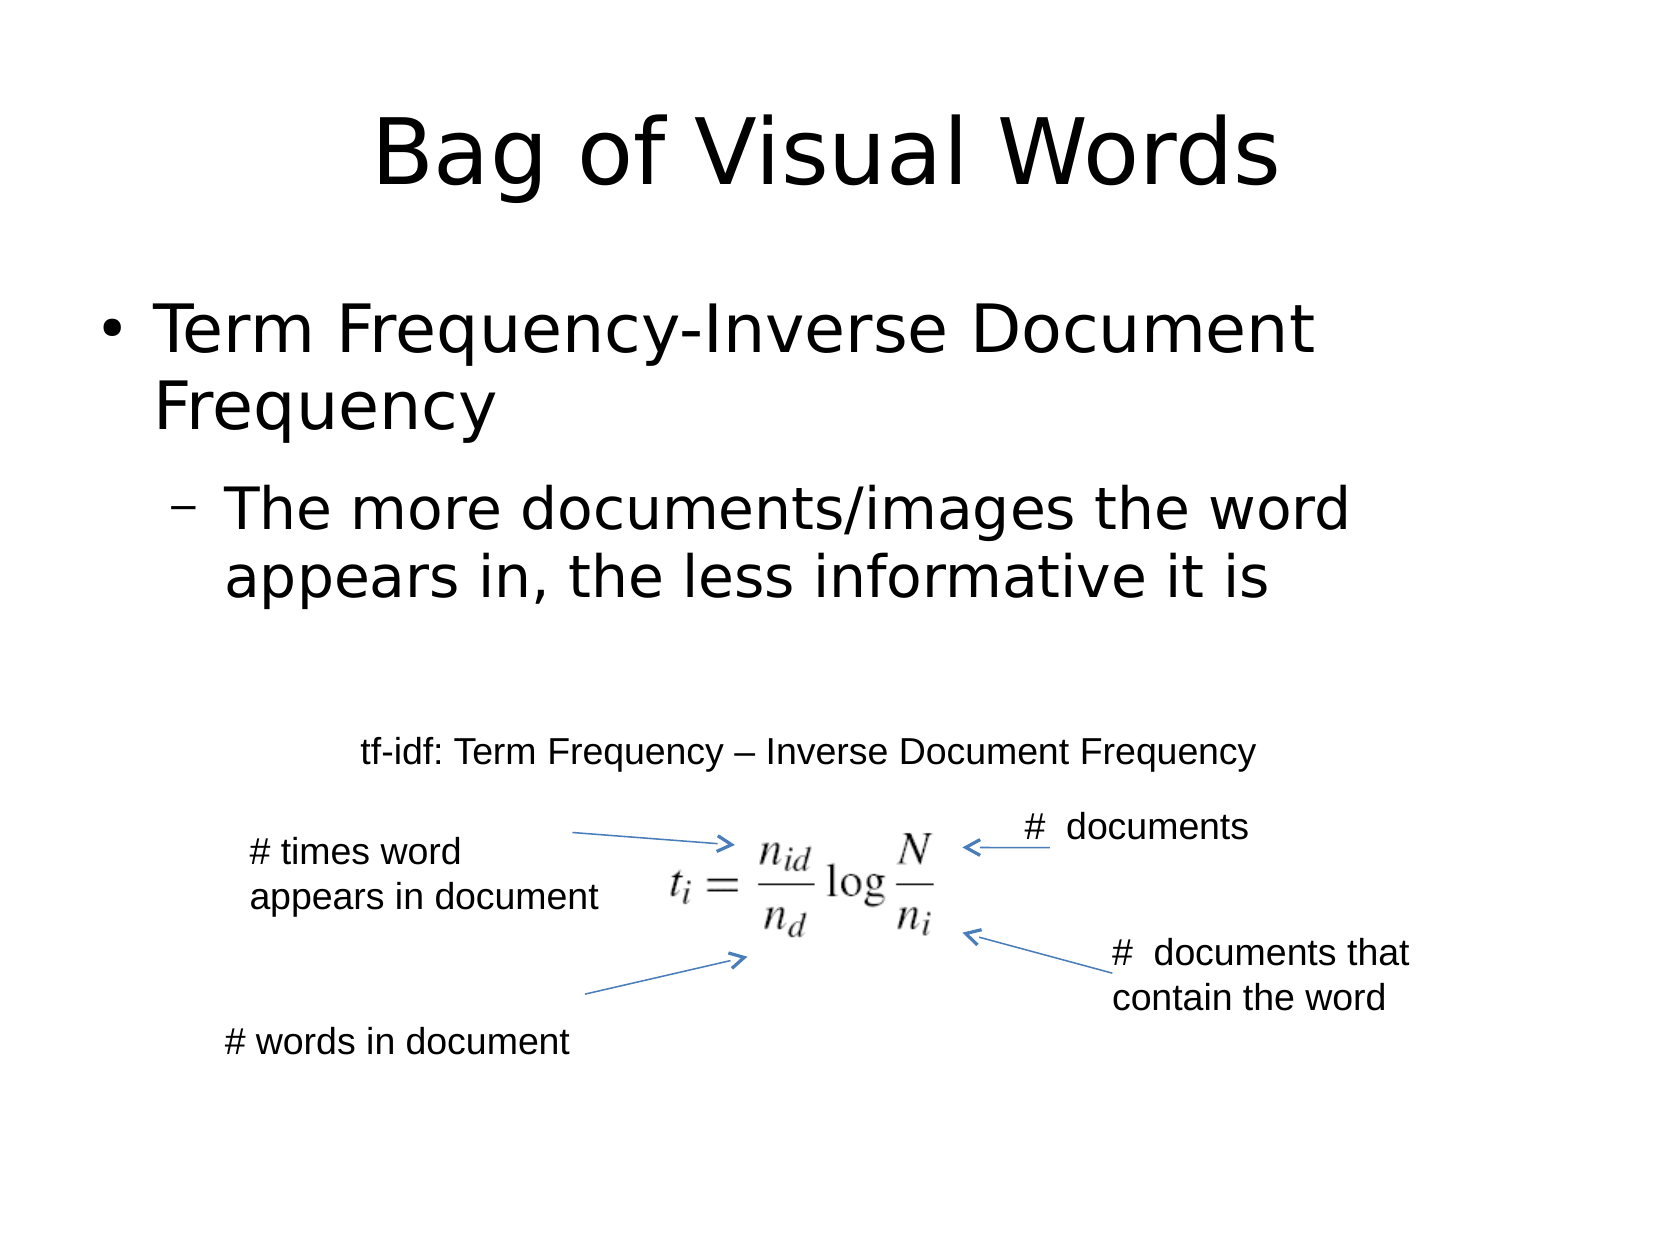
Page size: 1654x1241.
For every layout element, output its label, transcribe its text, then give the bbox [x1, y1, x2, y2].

text_box # words in document [209, 1009, 610, 1114]
title Bag of Visual Words [82, 49, 1571, 257]
text_box tf-idf: Term Frequency – Inverse Document Frequency [345, 720, 1374, 780]
text_box # documents [1009, 795, 1348, 855]
text_box # times word appears in document [234, 819, 620, 970]
text_box # documents that contain the word [1097, 920, 1435, 1070]
picture [971, 842, 981, 853]
picture [597, 780, 981, 964]
list Term Frequency-Inverse Document Frequency The more documents/images the word appears in, the less informative it is [82, 290, 1571, 721]
